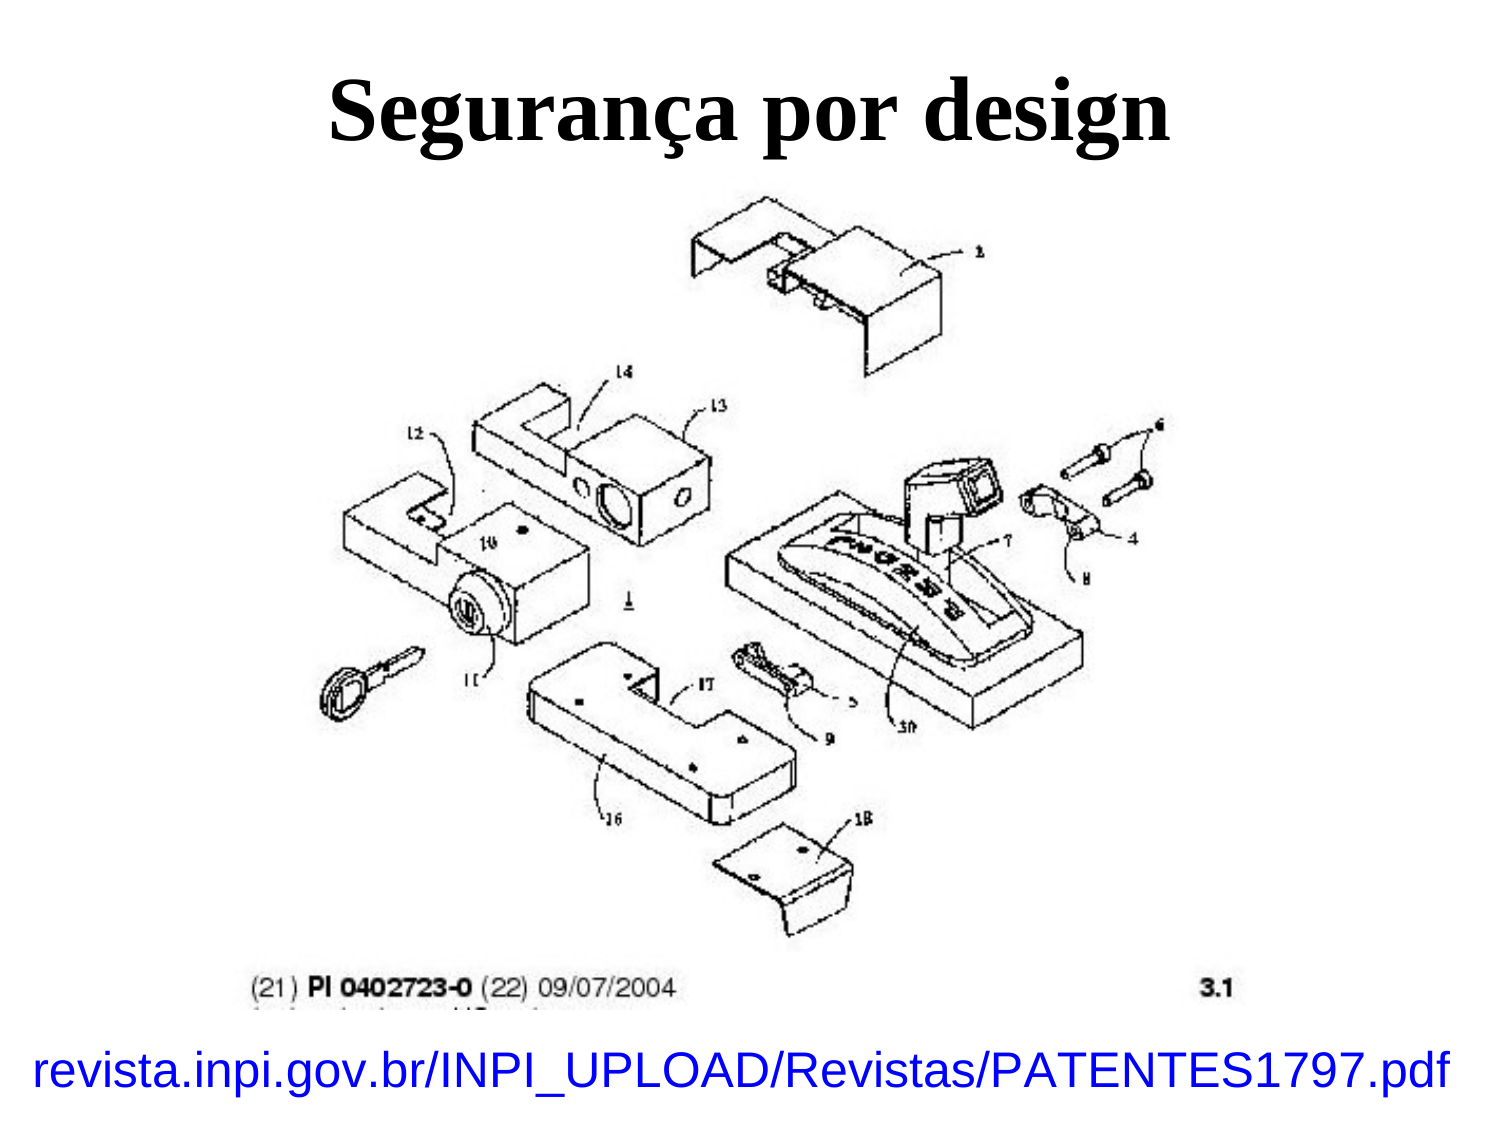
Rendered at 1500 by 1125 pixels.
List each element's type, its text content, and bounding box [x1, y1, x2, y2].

title Segurança por design [112, 15, 1388, 203]
text_box revista.inpi.gov.br/INPI_UPLOAD/Revistas/PATENTES1797.pdf [32, 1042, 1455, 1099]
picture [217, 161, 1276, 1010]
